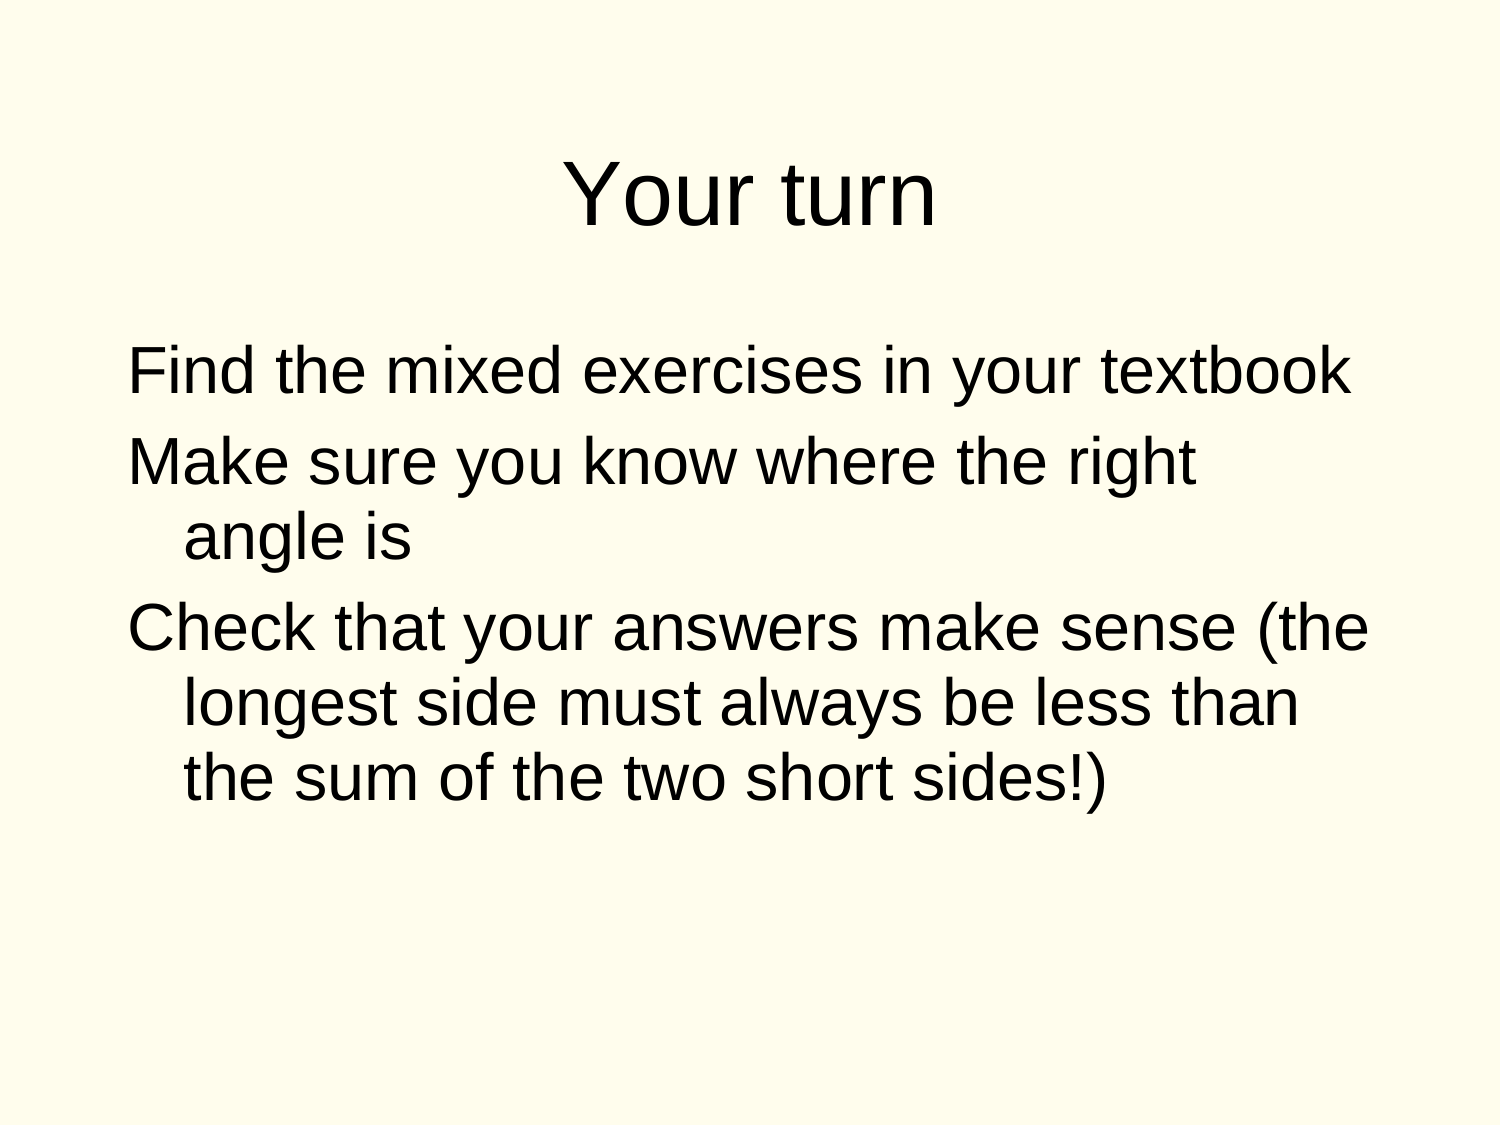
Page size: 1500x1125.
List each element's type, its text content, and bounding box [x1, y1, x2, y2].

list Find the mixed exercises in your textbook Make sure you know where the right angle is Check that your answers make sense (the longest side must always be less than the sum of the two short sides!) [112, 324, 1388, 1001]
title Your turn [112, 99, 1388, 288]
